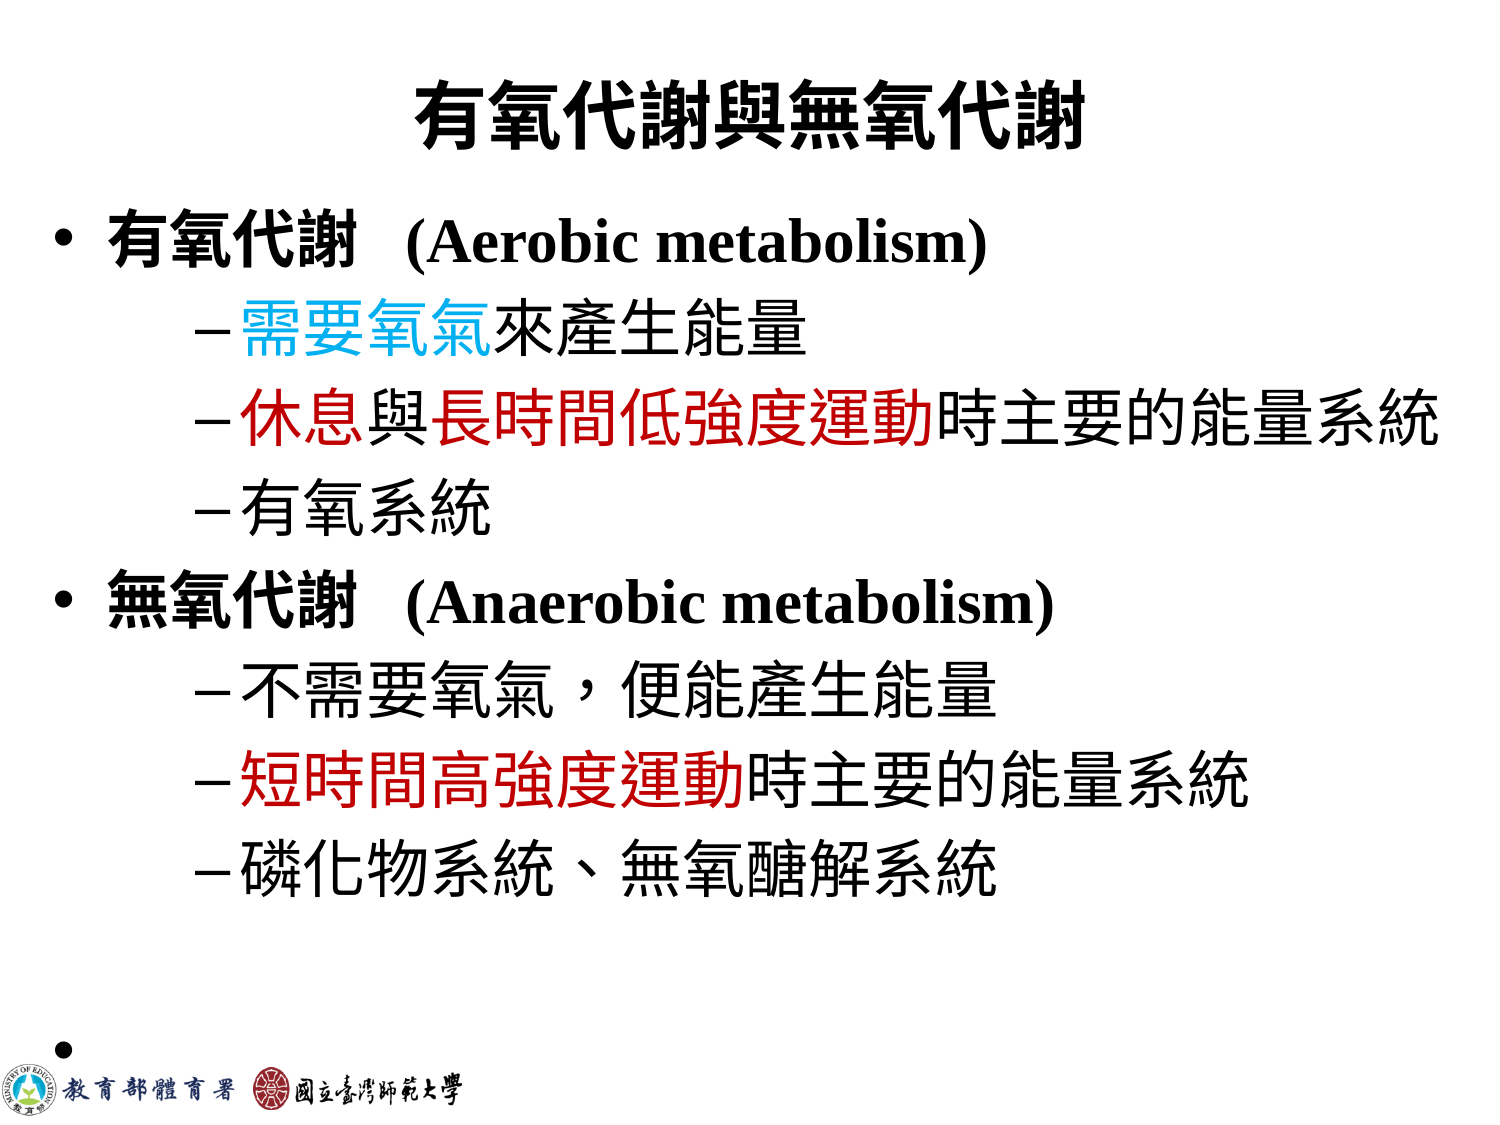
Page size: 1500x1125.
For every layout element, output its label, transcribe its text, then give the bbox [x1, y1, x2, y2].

title 有氧代謝與無氧代謝 [75, 20, 1426, 191]
list 有氧代謝 (Aerobic metabolism) 需要氧氣來產生能量 休息與長時間低強度運動時主要的能量系統 有氧系統 無氧代謝 (Anaerobic metabolism) 不需要氧氣，便能產生能量 短時間高強度運動時主要的能量系統 磷化物系統、無氧醣解系統 [37, 191, 1463, 934]
